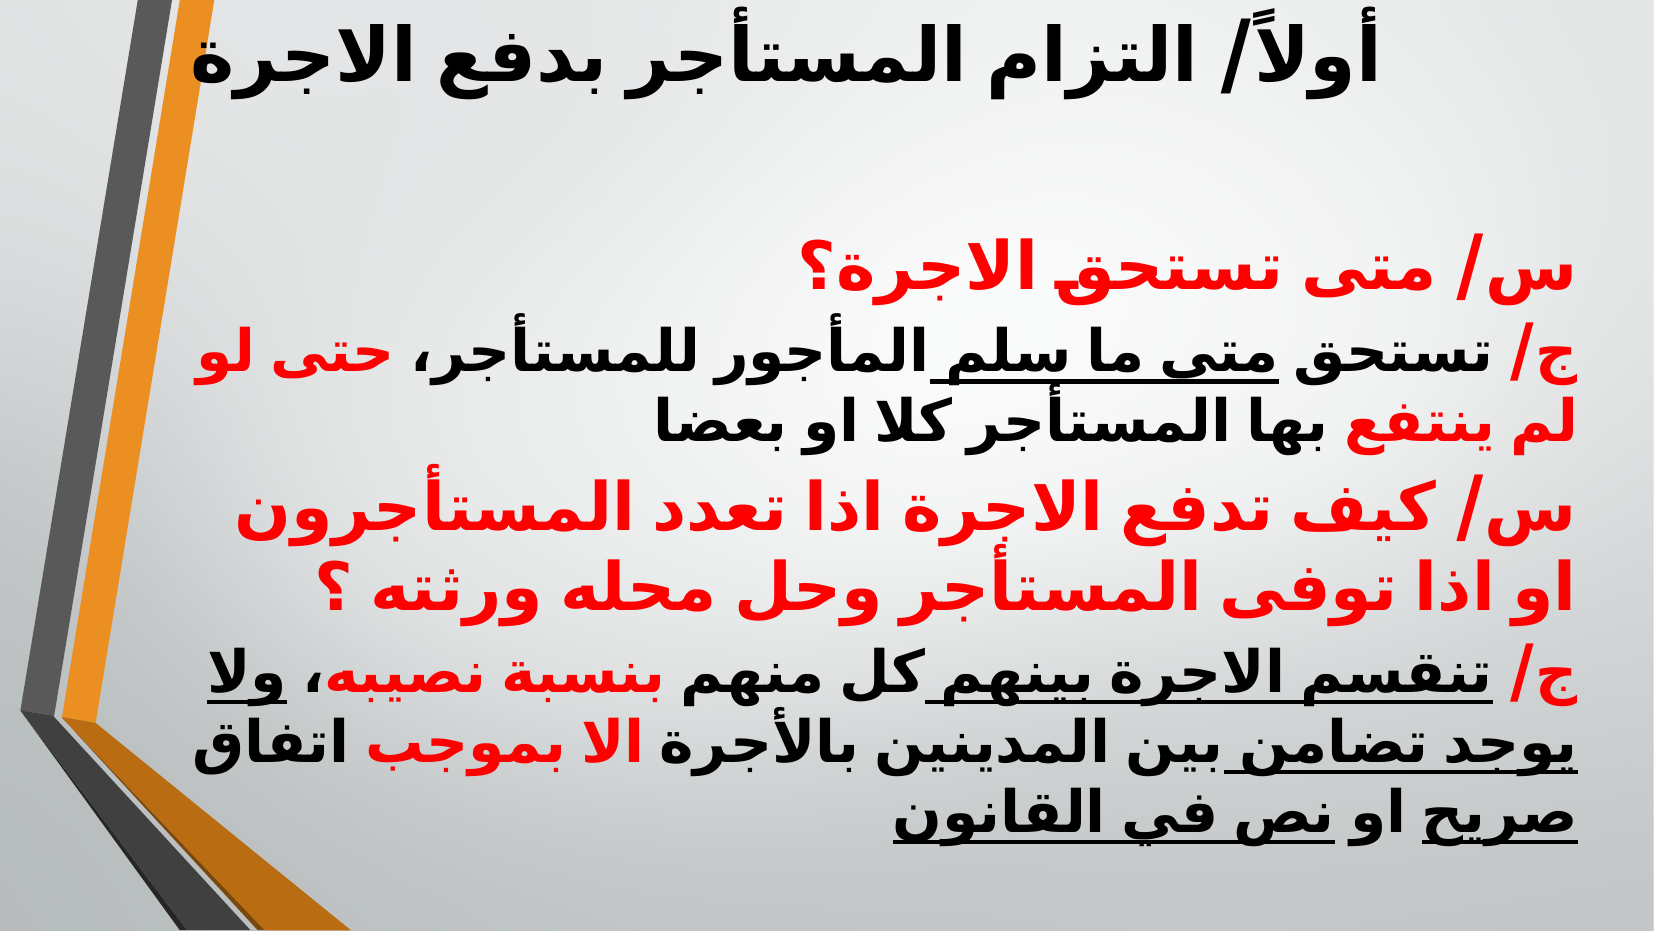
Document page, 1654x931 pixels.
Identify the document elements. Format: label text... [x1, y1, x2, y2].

title أولاً/ التزام المستأجر بدفع الاجرة [94, 16, 1583, 91]
list س/ متى تستحق الاجرة؟ ج/ تستحق متى ما سلم المأجور للمستأجر، حتى لو لم ينتفع بها المستأجر كلا او بعضا س/ كيف تدفع الاجرة اذا تعدد المستأجرون او اذا توفى المستأجر وحل محله ورثته ؟ ج/ تنقسم الاجرة بينهم كل منهم بنسبة نصيبه، ولا يوجد تضامن بين المدينين بالأجرة الا بموجب اتفاق صريح او نص في القانون [177, 137, 1595, 929]
